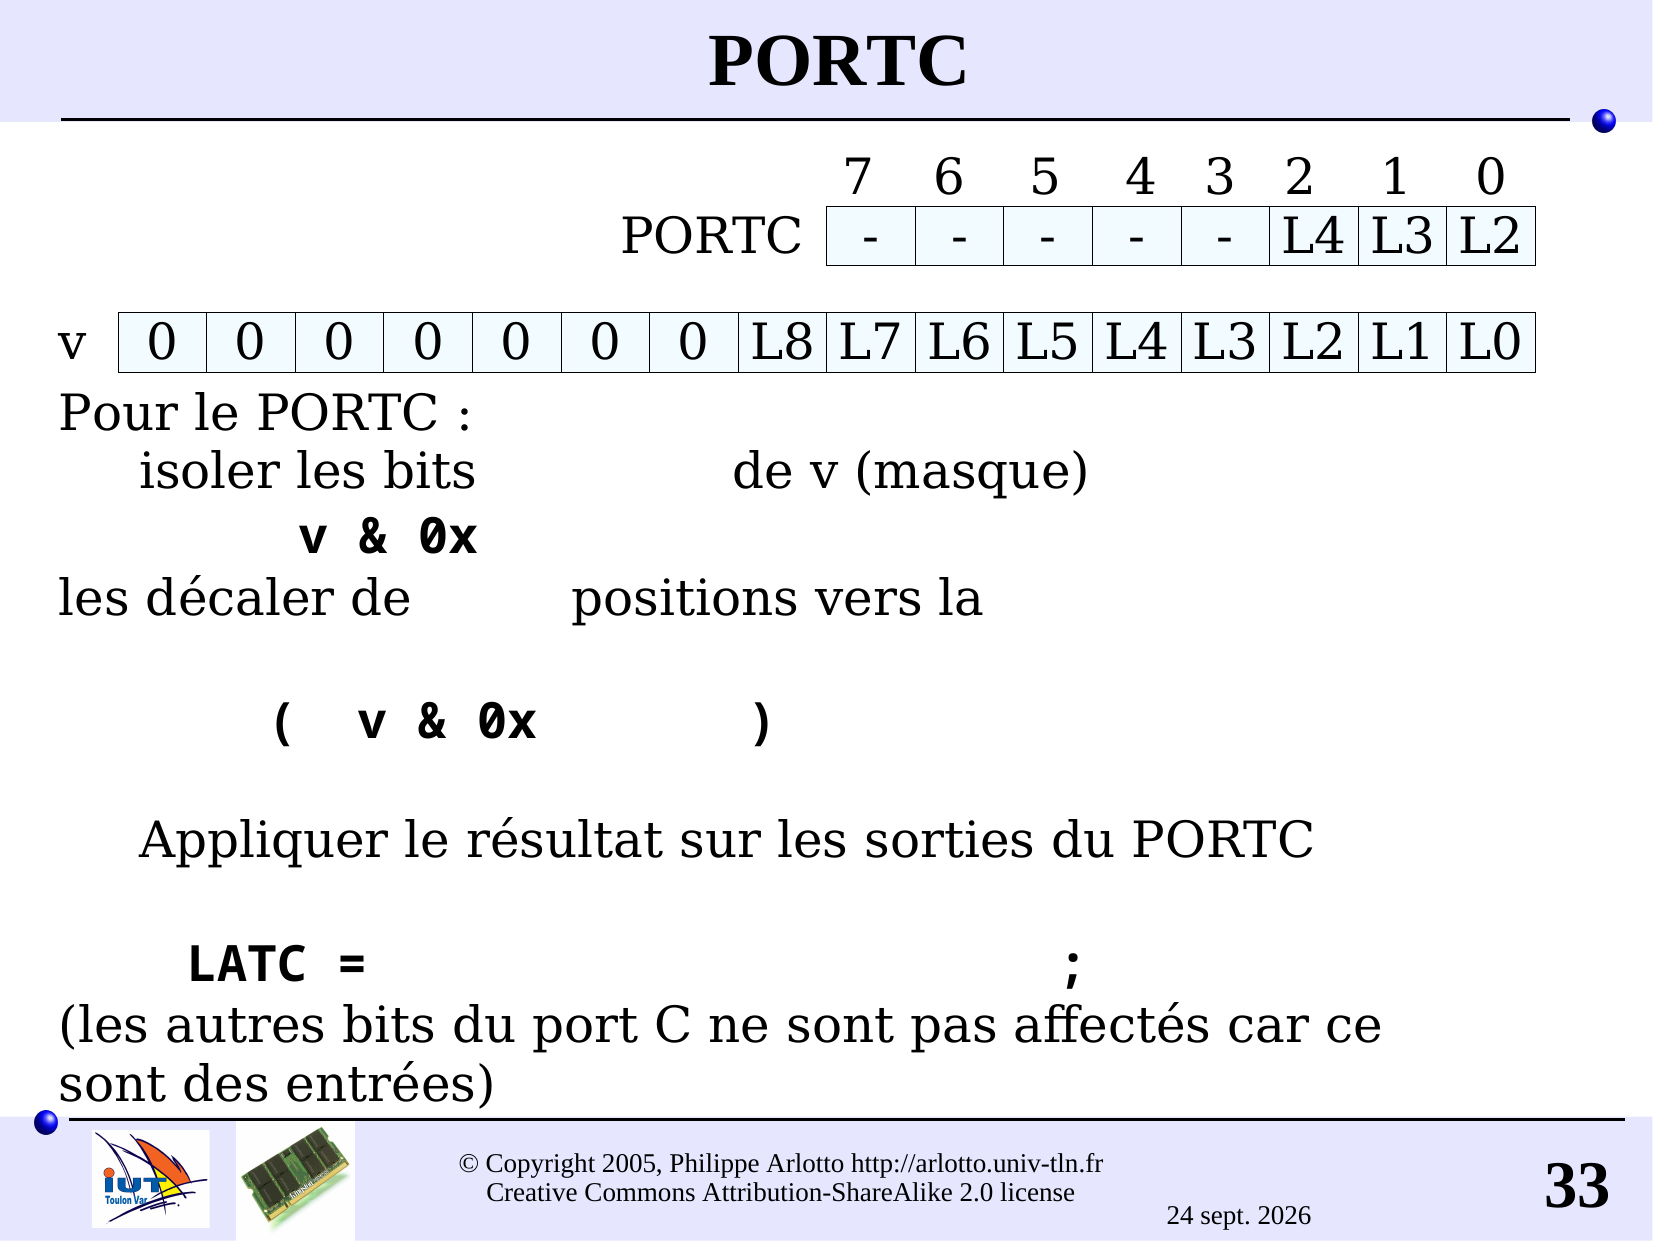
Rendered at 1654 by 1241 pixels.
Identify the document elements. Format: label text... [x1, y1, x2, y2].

text_box v [59, 312, 119, 372]
text_box L7 [827, 312, 915, 373]
text_box L1 [1358, 312, 1446, 373]
picture [236, 1153, 355, 1241]
text_box 0 [561, 312, 649, 373]
text_box L6 [915, 312, 1003, 373]
text_box 0 [473, 312, 561, 373]
text_box L3 [1358, 206, 1446, 266]
text_box 7 6 5 4 3 2 1 0 [826, 147, 1536, 206]
text_box L5 [1003, 312, 1092, 373]
text_box 0 [295, 312, 383, 373]
text_box L8 [738, 312, 827, 373]
text_box 0 [383, 312, 473, 373]
text_box - [1181, 206, 1269, 266]
text_box L4 [1269, 206, 1358, 266]
text_box 0 [649, 312, 738, 373]
text_box - [916, 206, 1004, 266]
text_box L2 [1269, 312, 1358, 373]
text_box - [1093, 206, 1181, 266]
text_box L2 [1446, 206, 1536, 266]
text_box L3 [1182, 312, 1269, 373]
text_box Pour le PORTC : isoler les bits de v (masque) v & 0x les décaler de positions vers la ( v & 0x ) Appliquer le résultat sur les sorties du PORTC LATC = ; (les autres bits du port C ne sont pas affectés car ce sont des entrées) [59, 383, 1508, 1153]
text_box 0 [206, 312, 295, 373]
text_box - [826, 206, 916, 266]
text_box - [1004, 206, 1093, 266]
text_box 0 [118, 312, 206, 373]
text_box PORTC [620, 206, 827, 265]
text_box L0 [1446, 312, 1536, 373]
text_box L4 [1092, 312, 1182, 373]
title PORTC [95, 11, 1585, 110]
